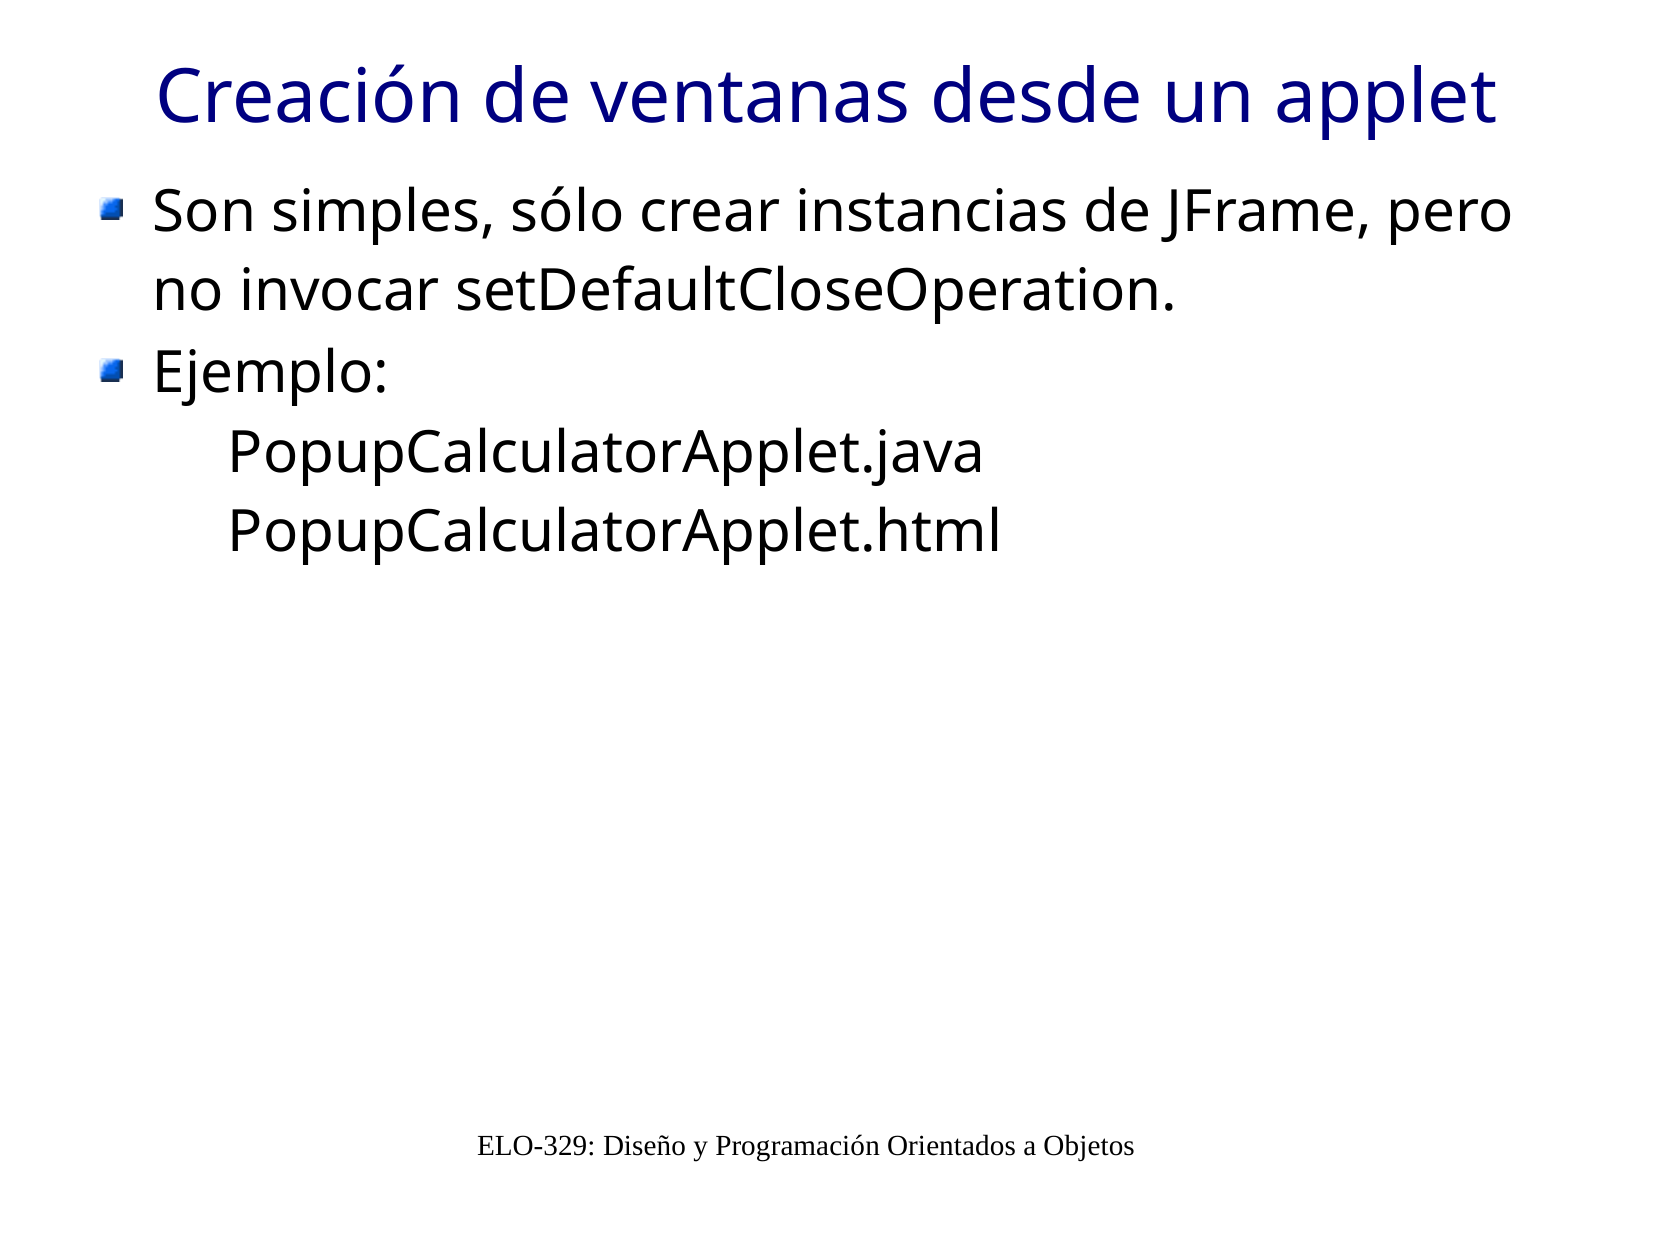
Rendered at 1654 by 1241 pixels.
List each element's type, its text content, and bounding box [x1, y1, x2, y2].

list Son simples, sólo crear instancias de JFrame, pero no invocar setDefaultCloseOperation. Ejemplo: PopupCalculatorApplet.java PopupCalculatorApplet.html [81, 169, 1571, 1124]
title Creación de ventanas desde un applet [82, 43, 1571, 145]
